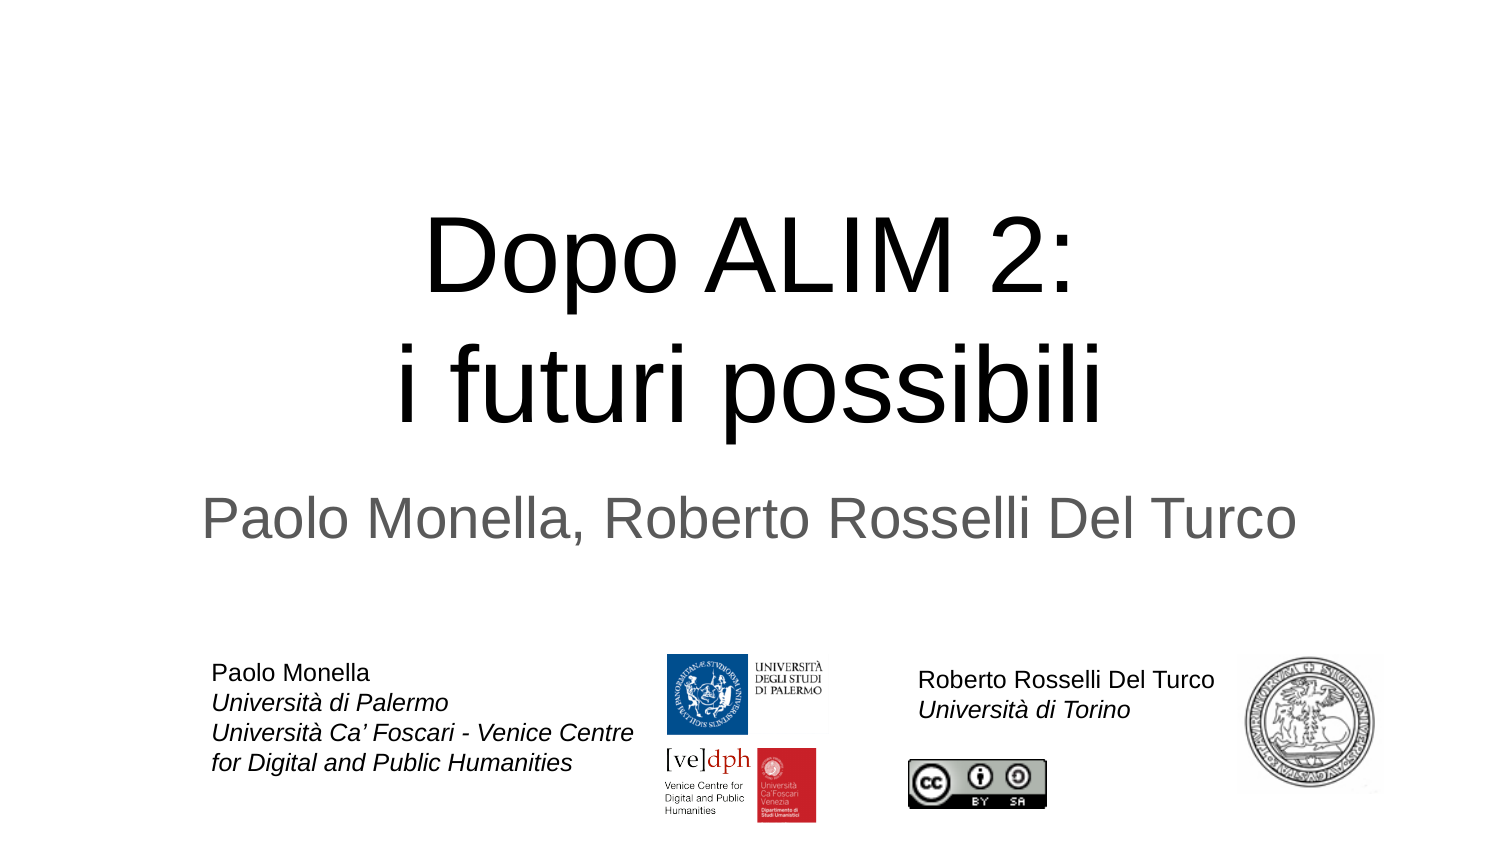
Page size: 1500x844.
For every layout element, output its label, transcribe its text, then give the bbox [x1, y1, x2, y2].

picture [667, 654, 829, 736]
subtitle Paolo Monella, Roberto Rosselli Del Turco [51, 464, 1449, 595]
text_box Paolo Monella Università di Palermo Università Ca’ Foscari - Venice Centre for Digital and Public Humanities [196, 641, 668, 781]
title Dopo ALIM 2: i futuri possibili [51, 122, 1449, 459]
text_box Roberto Rosselli Del Turco Università di Torino [902, 648, 1270, 763]
picture [1237, 654, 1384, 794]
picture [664, 743, 820, 825]
picture [908, 759, 1047, 809]
